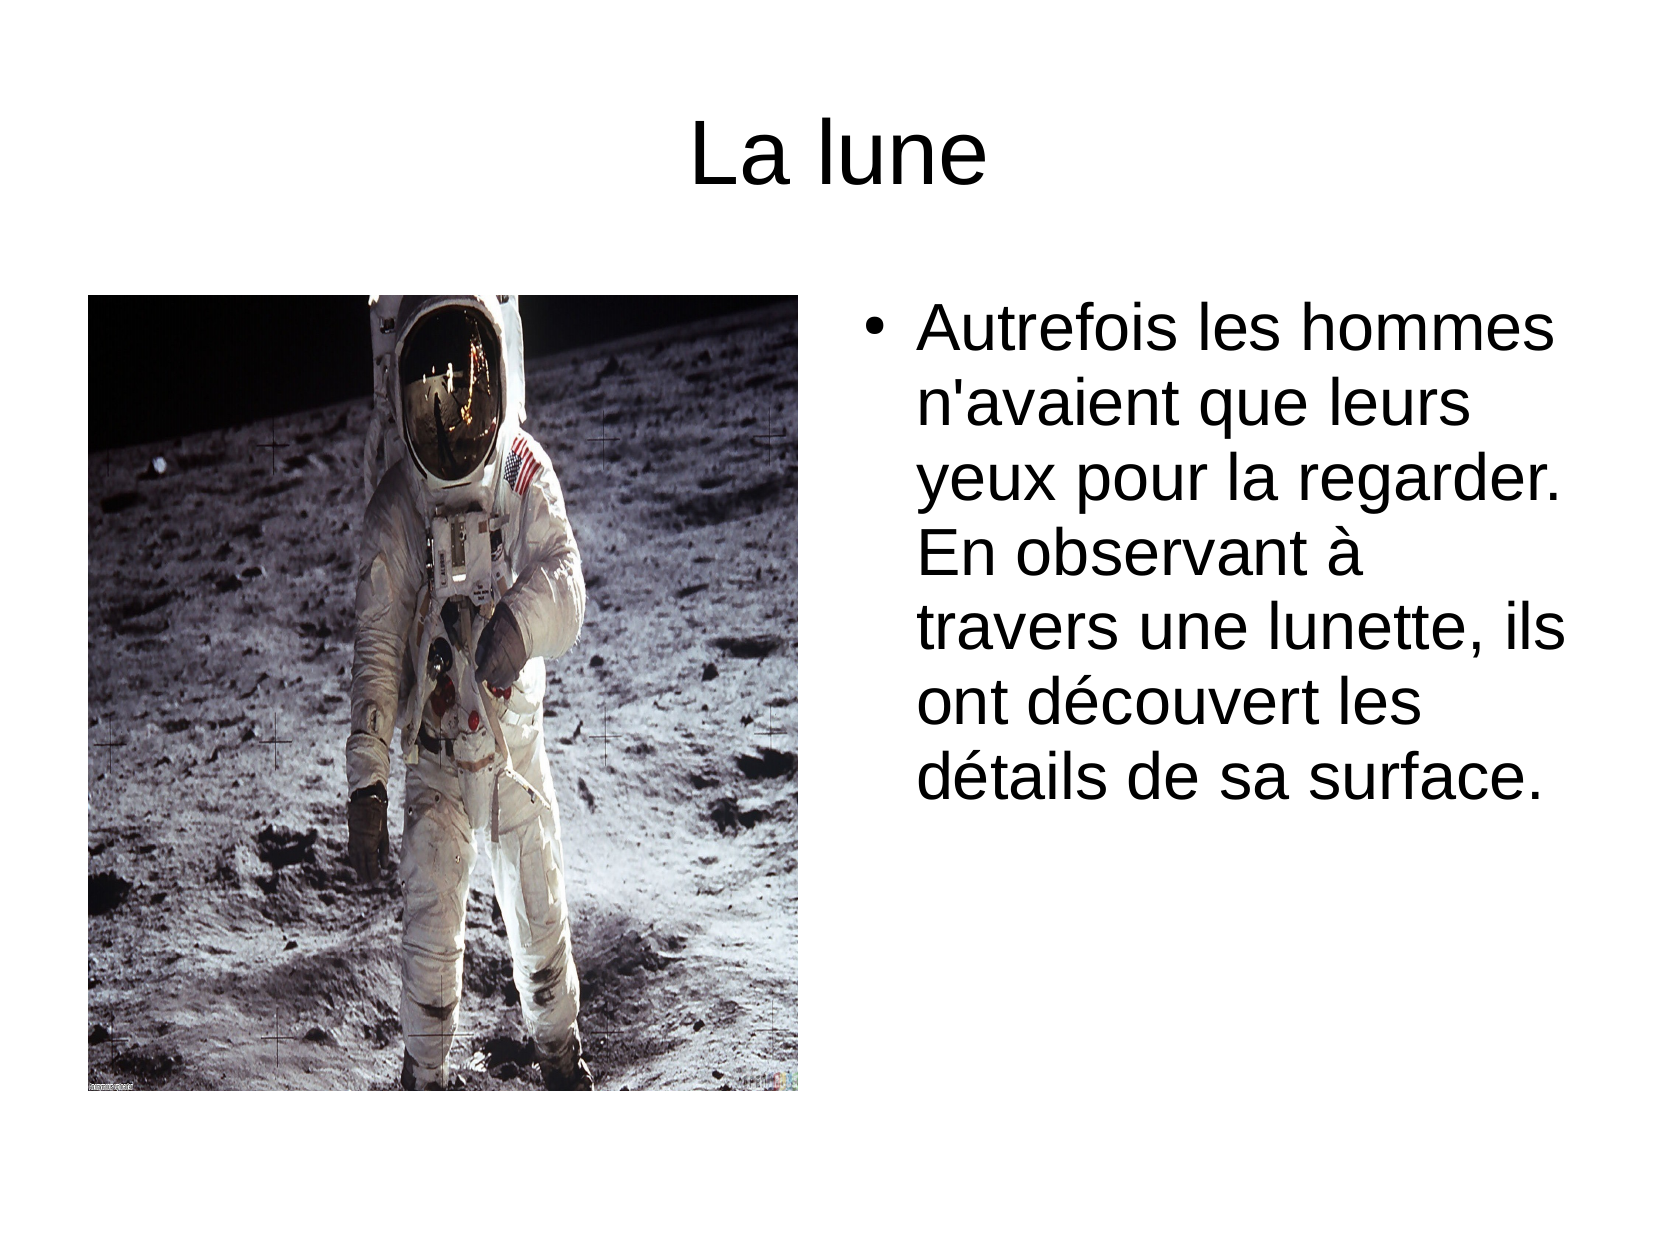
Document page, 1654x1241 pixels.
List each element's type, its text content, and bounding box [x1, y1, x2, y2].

picture [88, 295, 798, 1091]
chart [82, 290, 809, 1109]
title La lune [82, 49, 1571, 257]
list Autrefois les hommes n'avaient que leurs yeux pour la regarder. En observant à travers une lunette, ils ont découvert les détails de sa surface. [845, 290, 1572, 1109]
